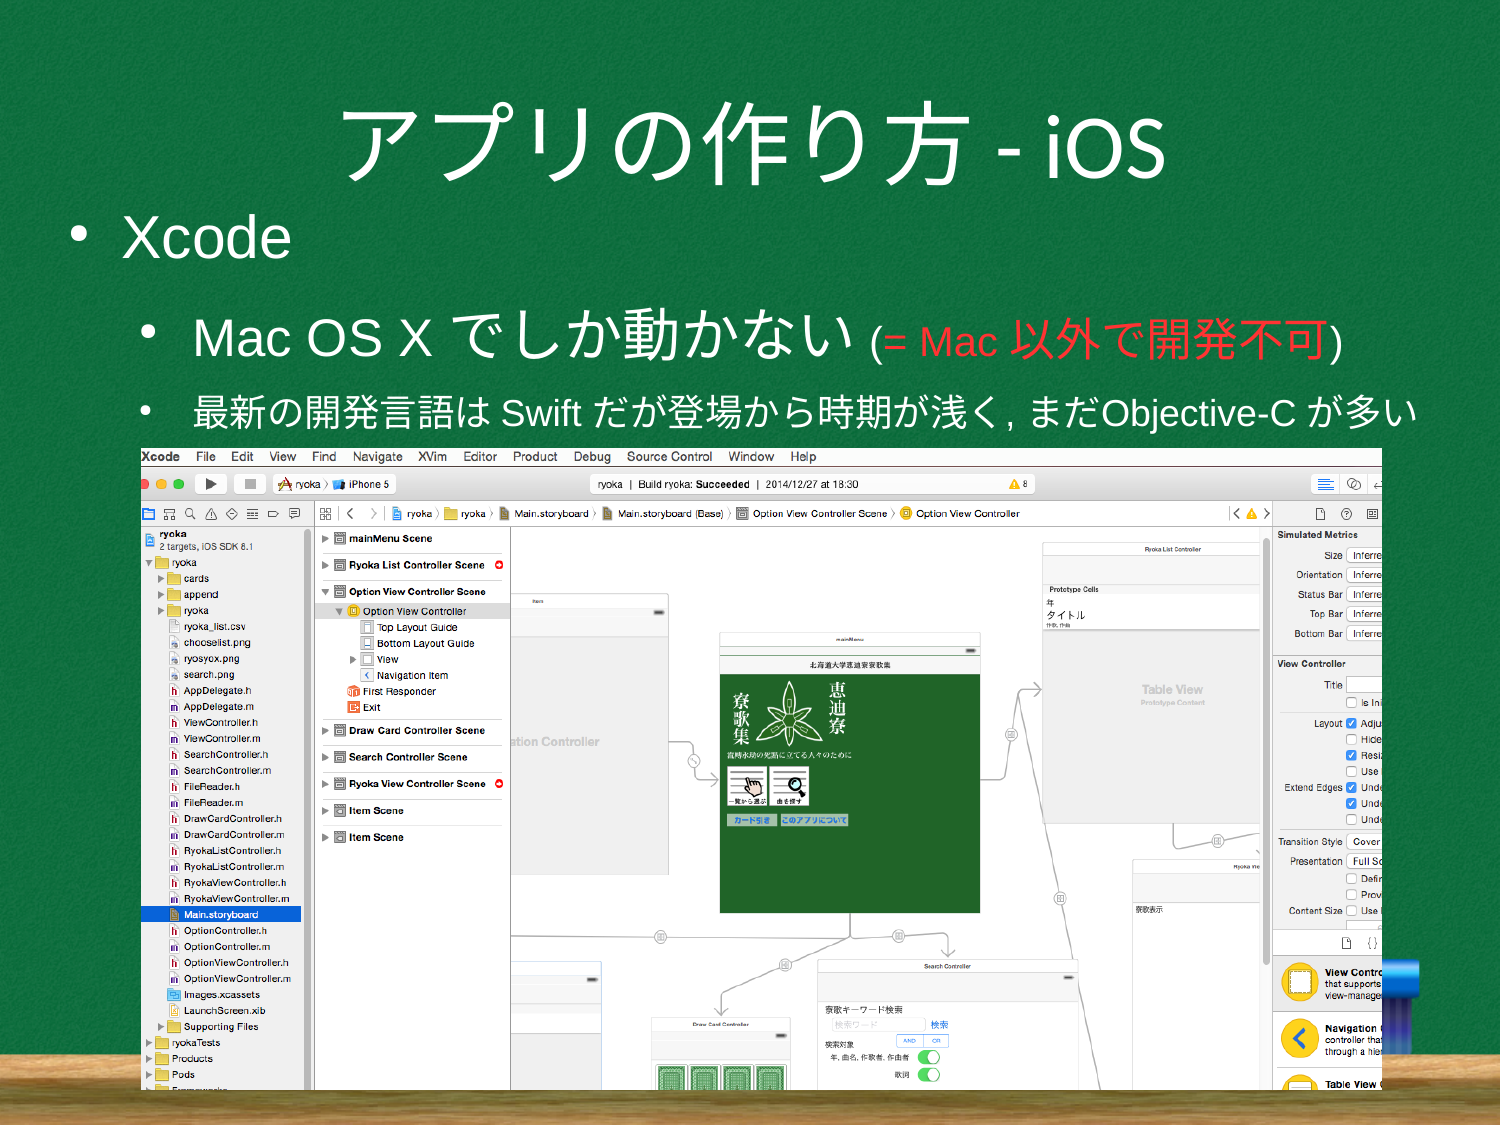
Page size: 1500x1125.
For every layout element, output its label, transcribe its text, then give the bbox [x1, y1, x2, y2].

title アプリの作り方 - iOS [75, 48, 1426, 236]
picture [0, 0, 1500, 1125]
list Xcode Mac OS X でしか動かない (= Mac 以外で開発不可) 最新の開発言語は Swift だが登場から時期が浅く, まだObjective-C が多い [35, 190, 1453, 934]
